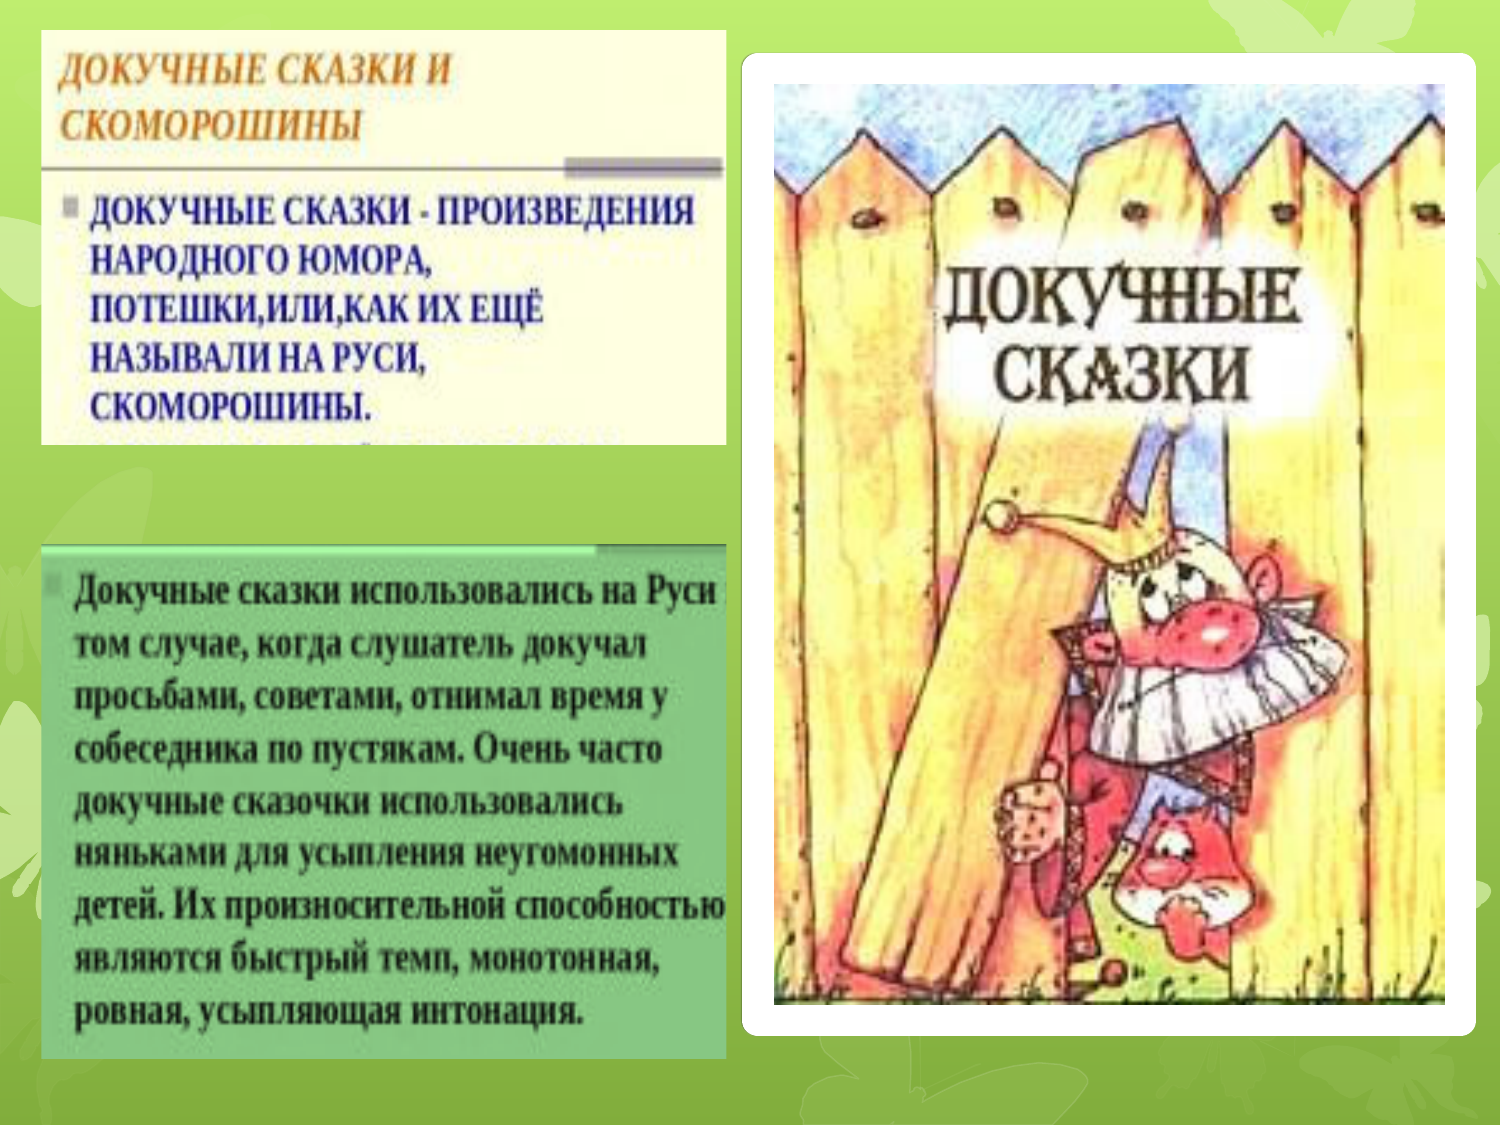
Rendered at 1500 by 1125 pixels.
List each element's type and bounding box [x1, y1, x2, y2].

picture [41, 544, 727, 1059]
picture [41, 30, 727, 445]
picture [773, 84, 1445, 1006]
